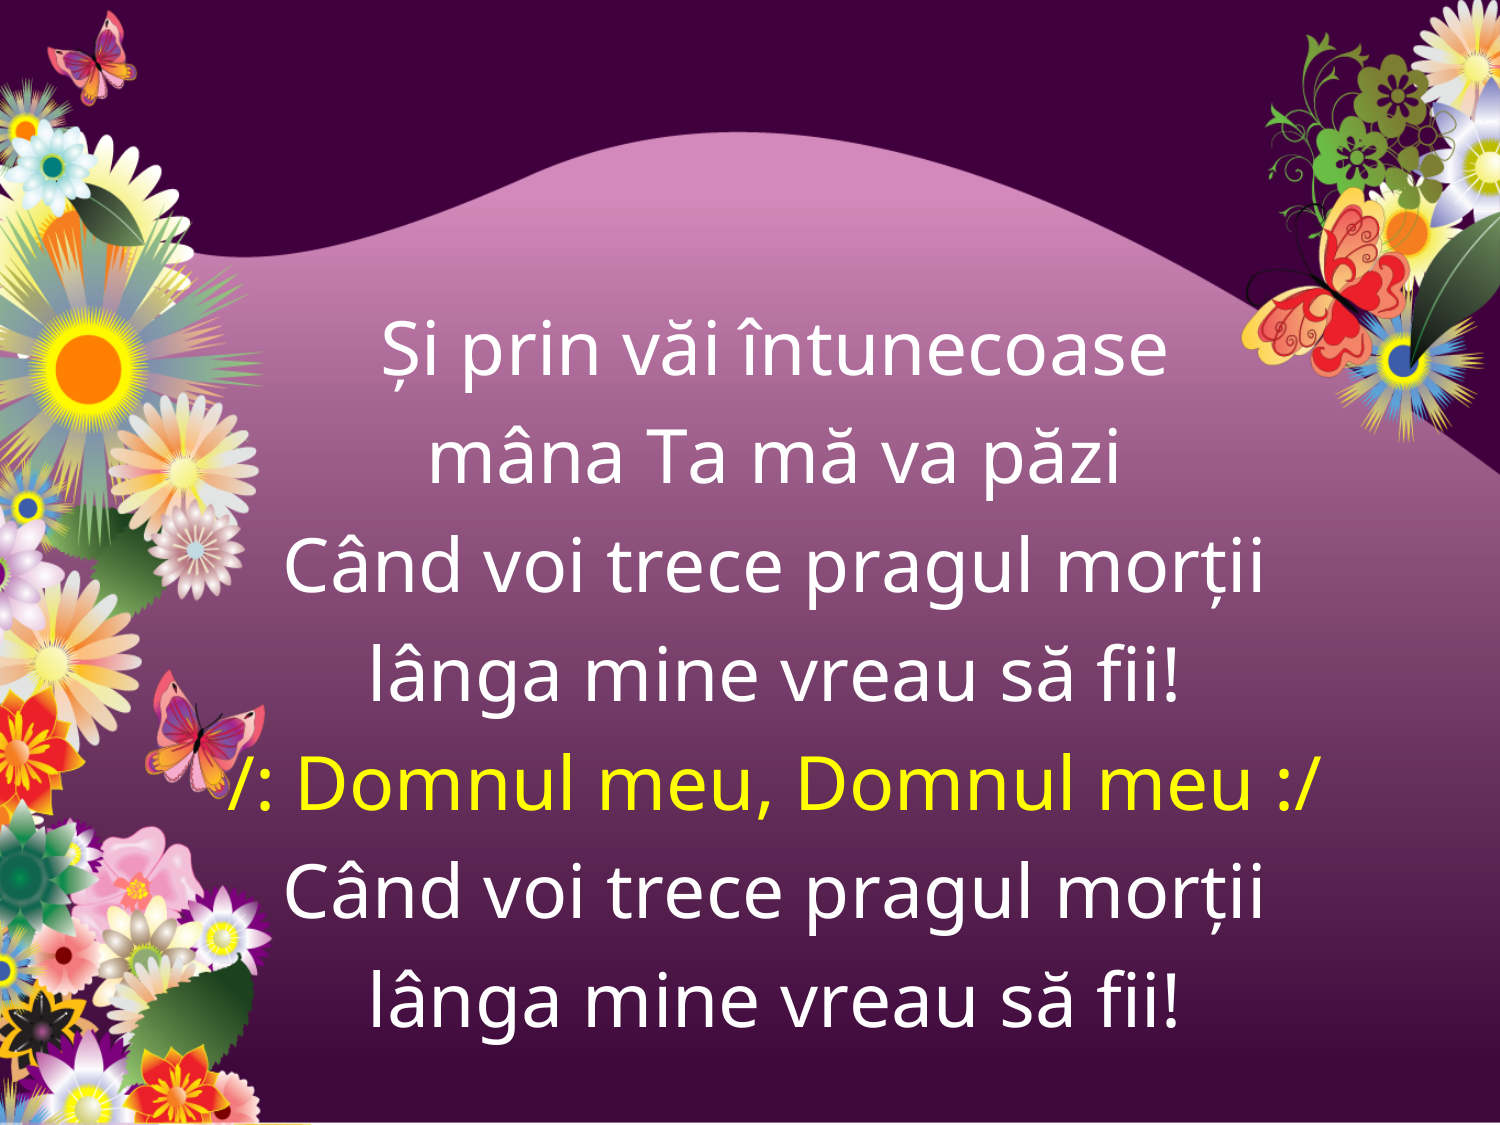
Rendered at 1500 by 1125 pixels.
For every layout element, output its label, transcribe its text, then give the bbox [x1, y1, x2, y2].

list Şi prin văi întunecoase mâna Ta mă va păzi Când voi trece pragul morţii lânga mine vreau să fii! /: Domnul meu, Domnul meu :/ Când voi trece pragul morţii lânga mine vreau să fii! [99, 292, 1450, 1050]
picture [0, 0, 1500, 1125]
